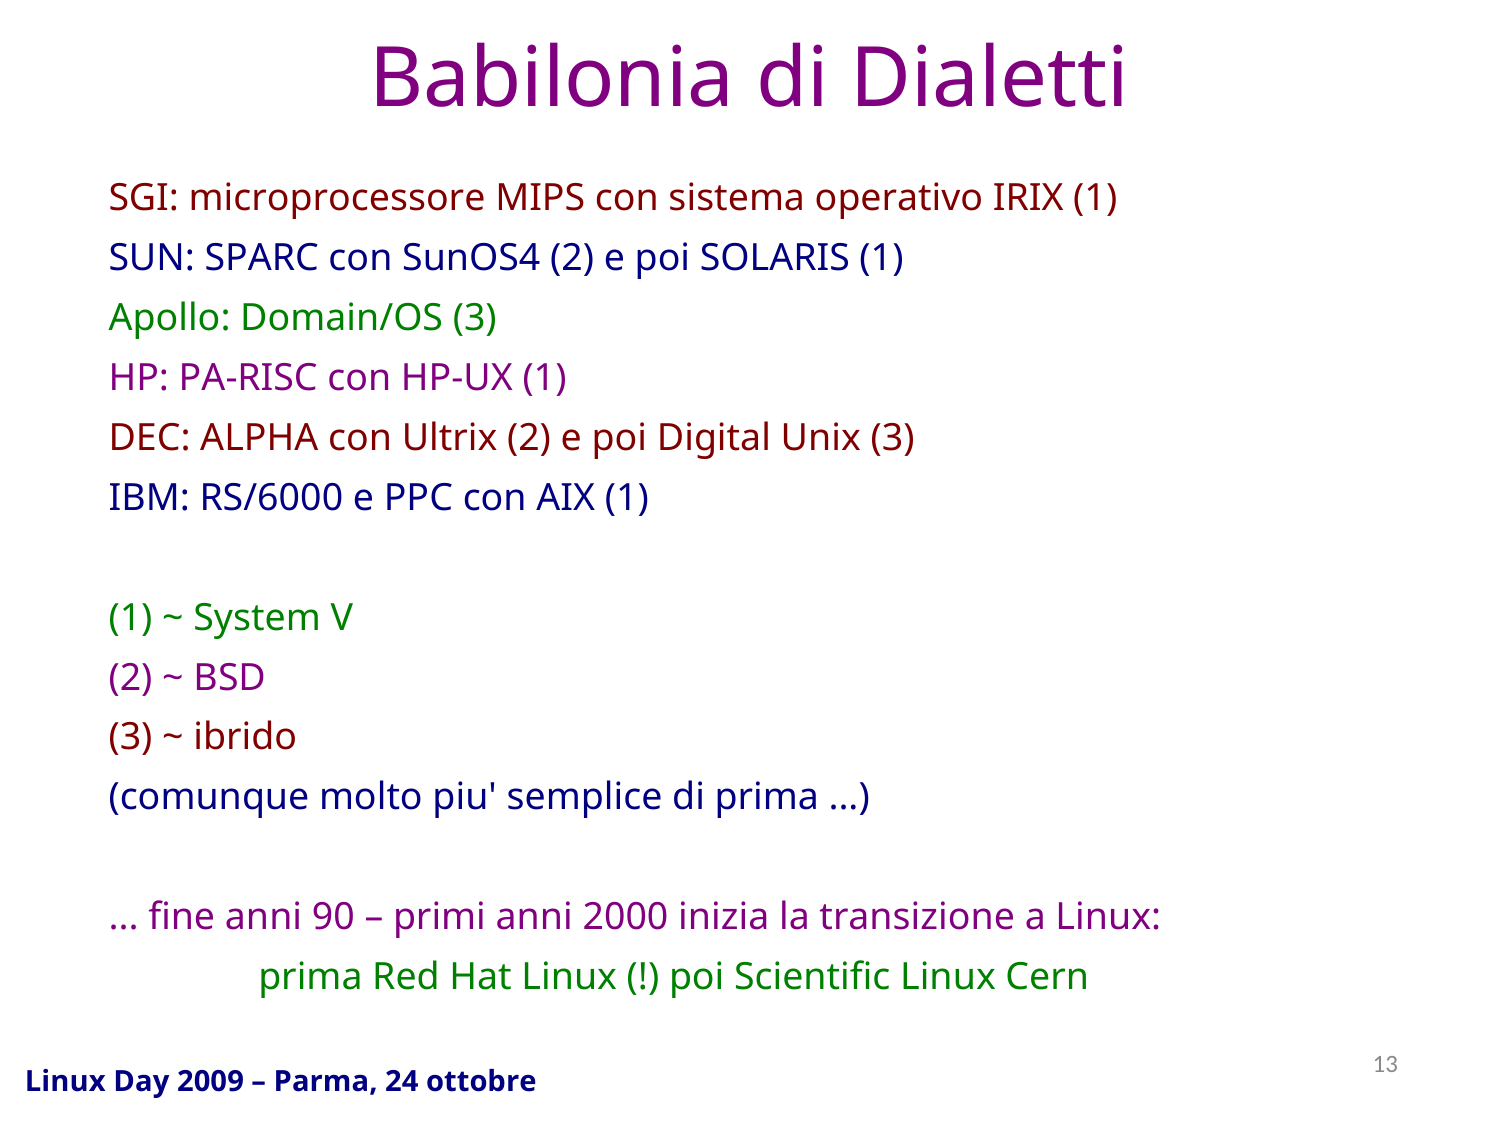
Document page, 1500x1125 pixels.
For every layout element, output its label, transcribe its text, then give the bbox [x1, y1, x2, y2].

subtitle SGI: microprocessore MIPS con sistema operativo IRIX (1)‏ SUN: SPARC con SunOS4 (2) e poi SOLARIS (1)‏ Apollo: Domain/OS (3)‏ HP: PA-RISC con HP-UX (1)‏ DEC: ALPHA con Ultrix (2) e poi Digital Unix (3)‏ IBM: RS/6000 e PPC con AIX (1)‏ (1) ~ System V (2) ~ BSD (3) ~ ibrido (comunque molto piu' semplice di prima ...)‏ ... fine anni 90 – primi anni 2000 inizia la transizione a Linux: prima Red Hat Linux (!) poi Scientific Linux Cern [108, 162, 1399, 1009]
text_box Babilonia di Dialetti [41, 0, 1459, 132]
